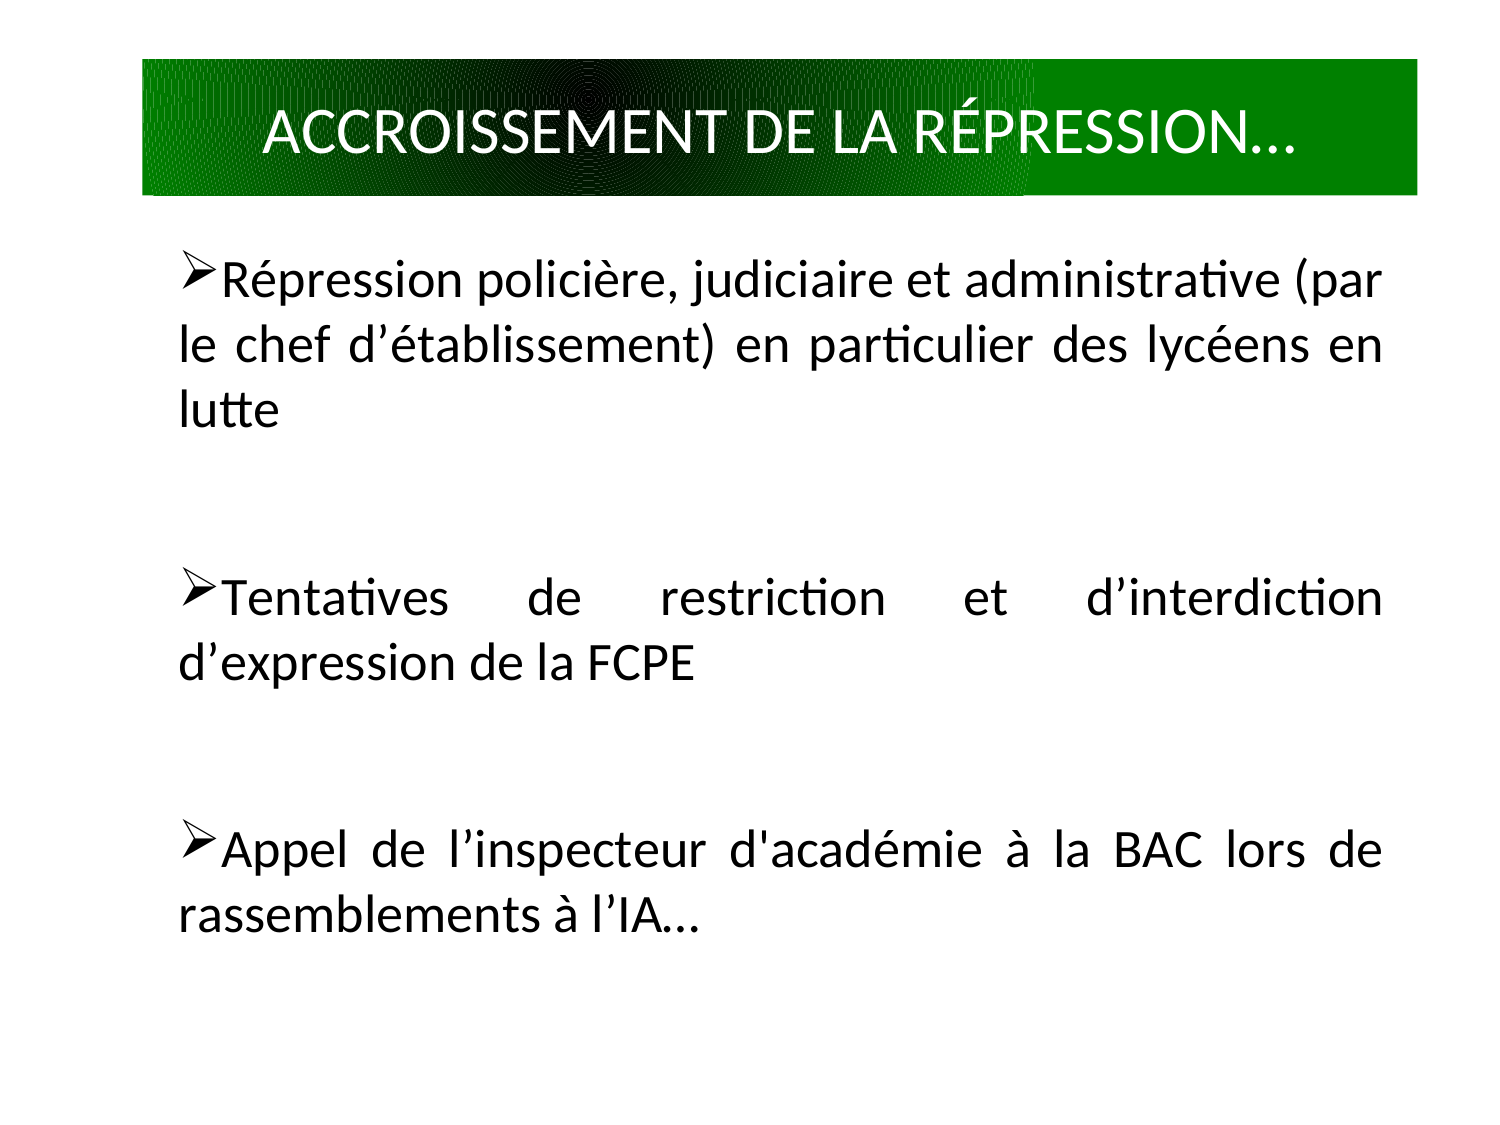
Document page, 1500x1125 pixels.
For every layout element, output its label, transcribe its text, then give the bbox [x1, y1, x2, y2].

text_box Répression policière, judiciaire et administrative (par le chef d’établissement) en particulier des lycéens en lutte Tentatives de restriction et d’interdiction d’expression de la FCPE Appel de l’inspecteur d'académie à la BAC lors de rassemblements à l’IA… [88, 236, 1402, 1035]
title ACCROISSEMENT DE LA RÉPRESSION… [142, 59, 1418, 196]
